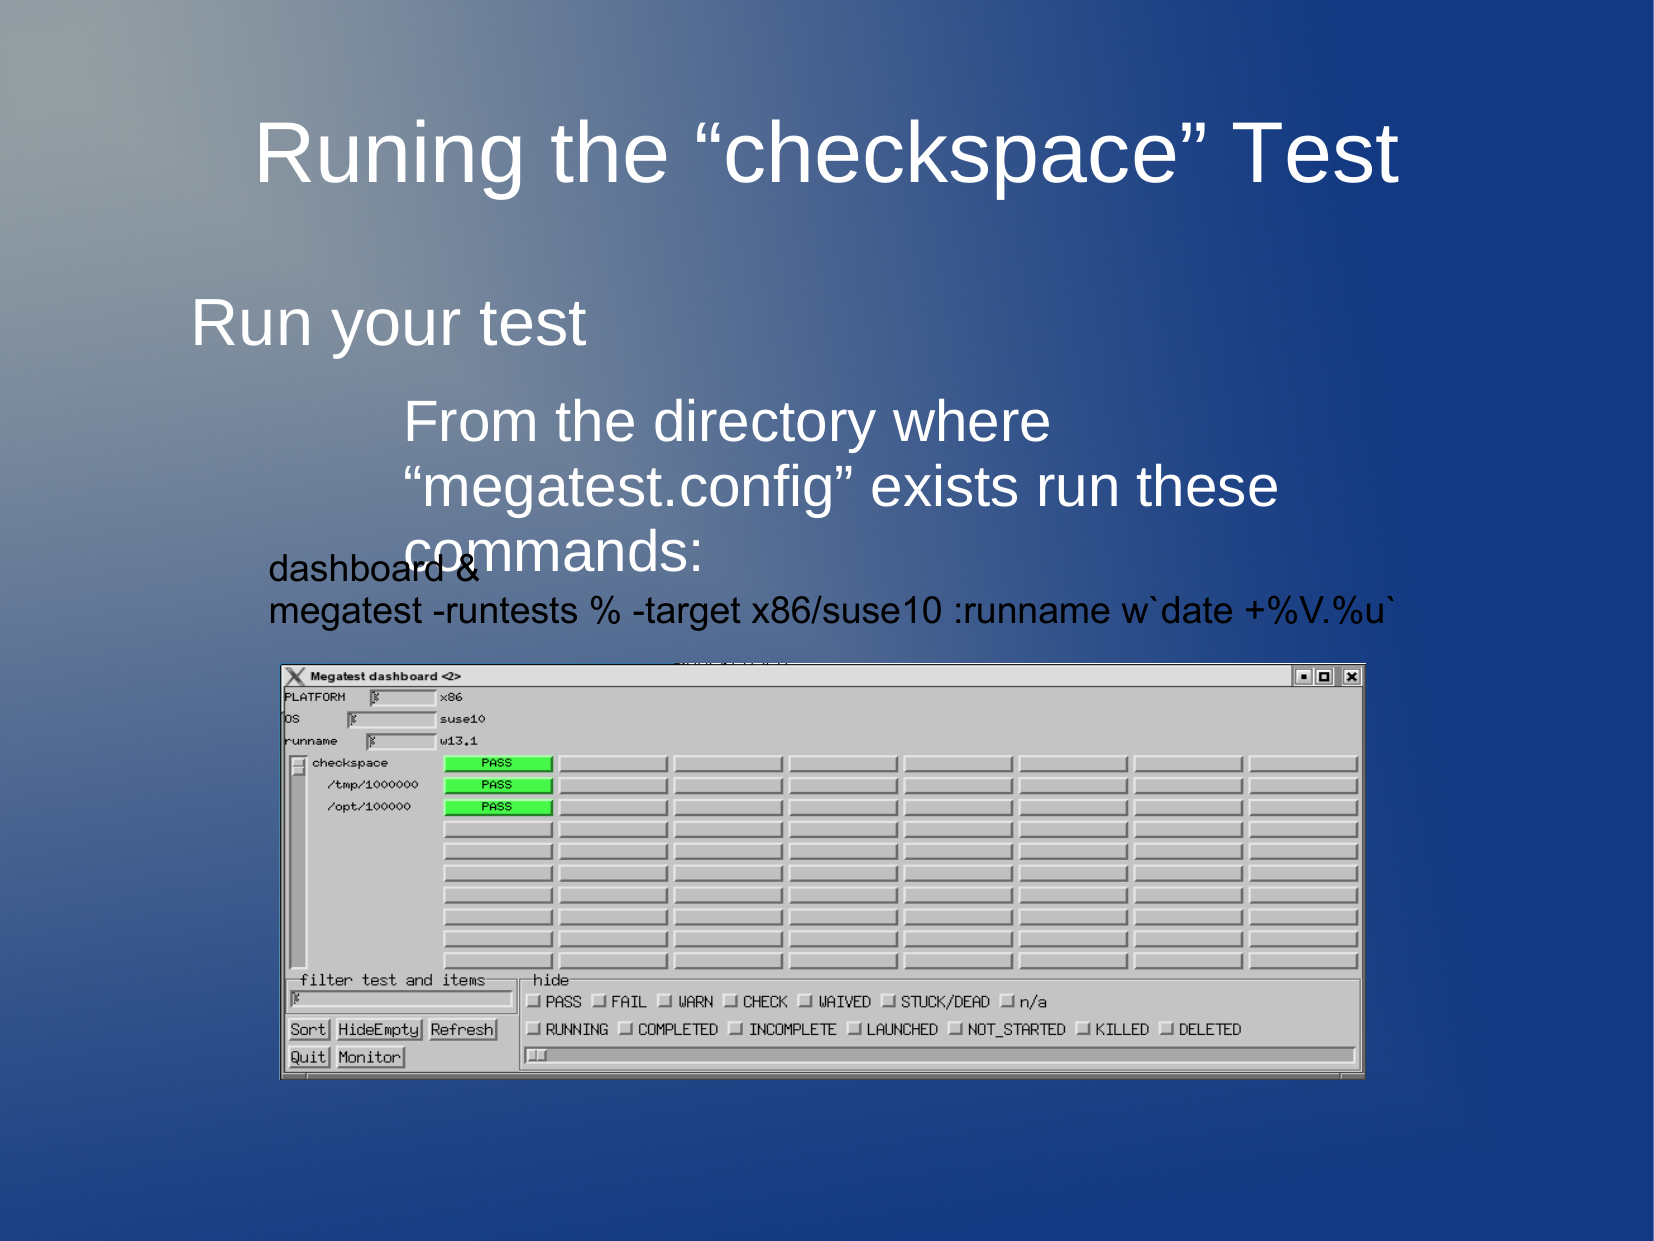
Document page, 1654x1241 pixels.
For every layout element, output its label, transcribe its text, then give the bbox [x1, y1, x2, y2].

list Run your test From the directory where “megatest.config” exists run these commands: [120, 180, 1479, 886]
picture [0, 0, 1654, 1241]
text_box dashboard & megatest -runtests % -target x86/suse10 :runname w`date +%V.%u` [253, 540, 1415, 639]
title Runing the “checkspace” Test [82, 49, 1571, 257]
